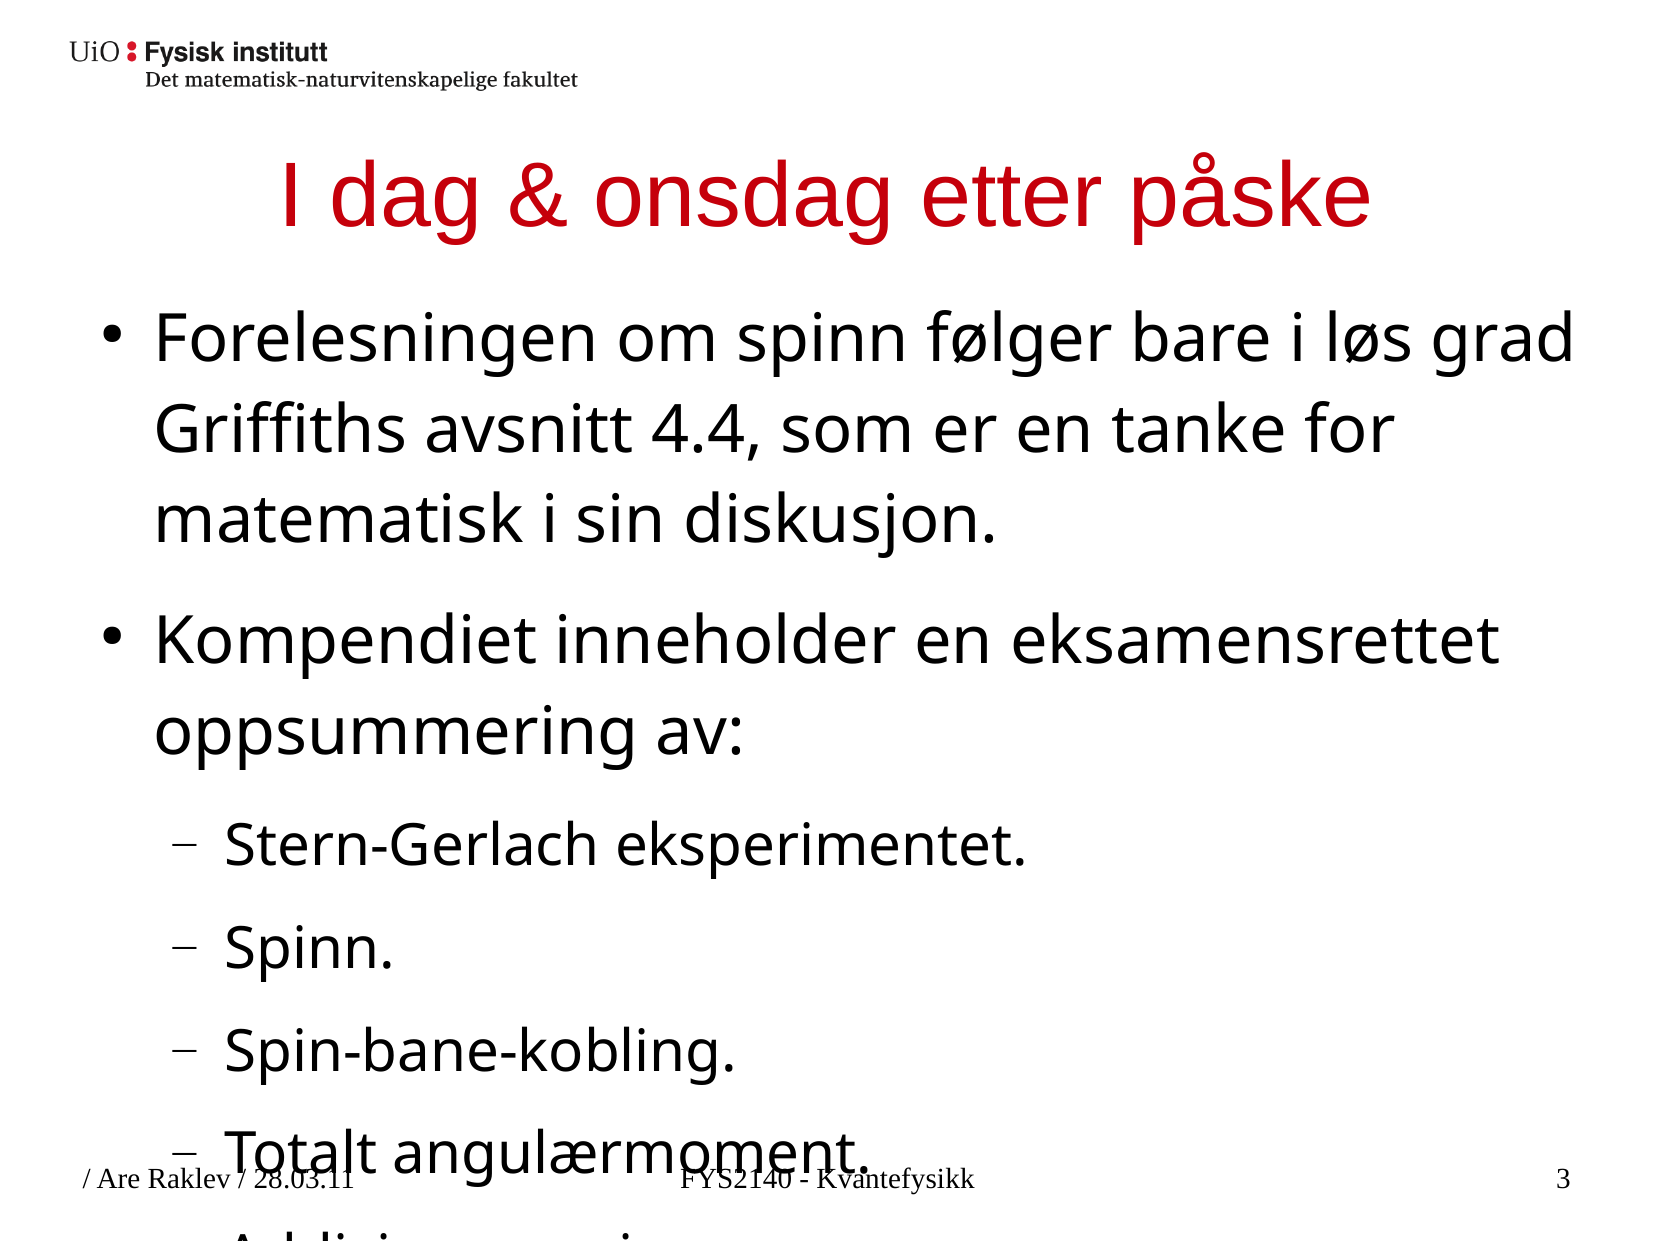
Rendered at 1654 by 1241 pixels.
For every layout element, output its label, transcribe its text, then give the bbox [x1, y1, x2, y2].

list Forelesningen om spinn følger bare i løs grad Griffiths avsnitt 4.4, som er en tanke for matematisk i sin diskusjon. Kompendiet inneholder en eksamensrettet oppsummering av: Stern-Gerlach eksperimentet. Spinn. Spin-bane-kobling. Totalt angulærmoment. Addisjon av spinn. [82, 290, 1613, 1142]
title I dag & onsdag etter påske [82, 90, 1571, 290]
picture [68, 37, 581, 93]
